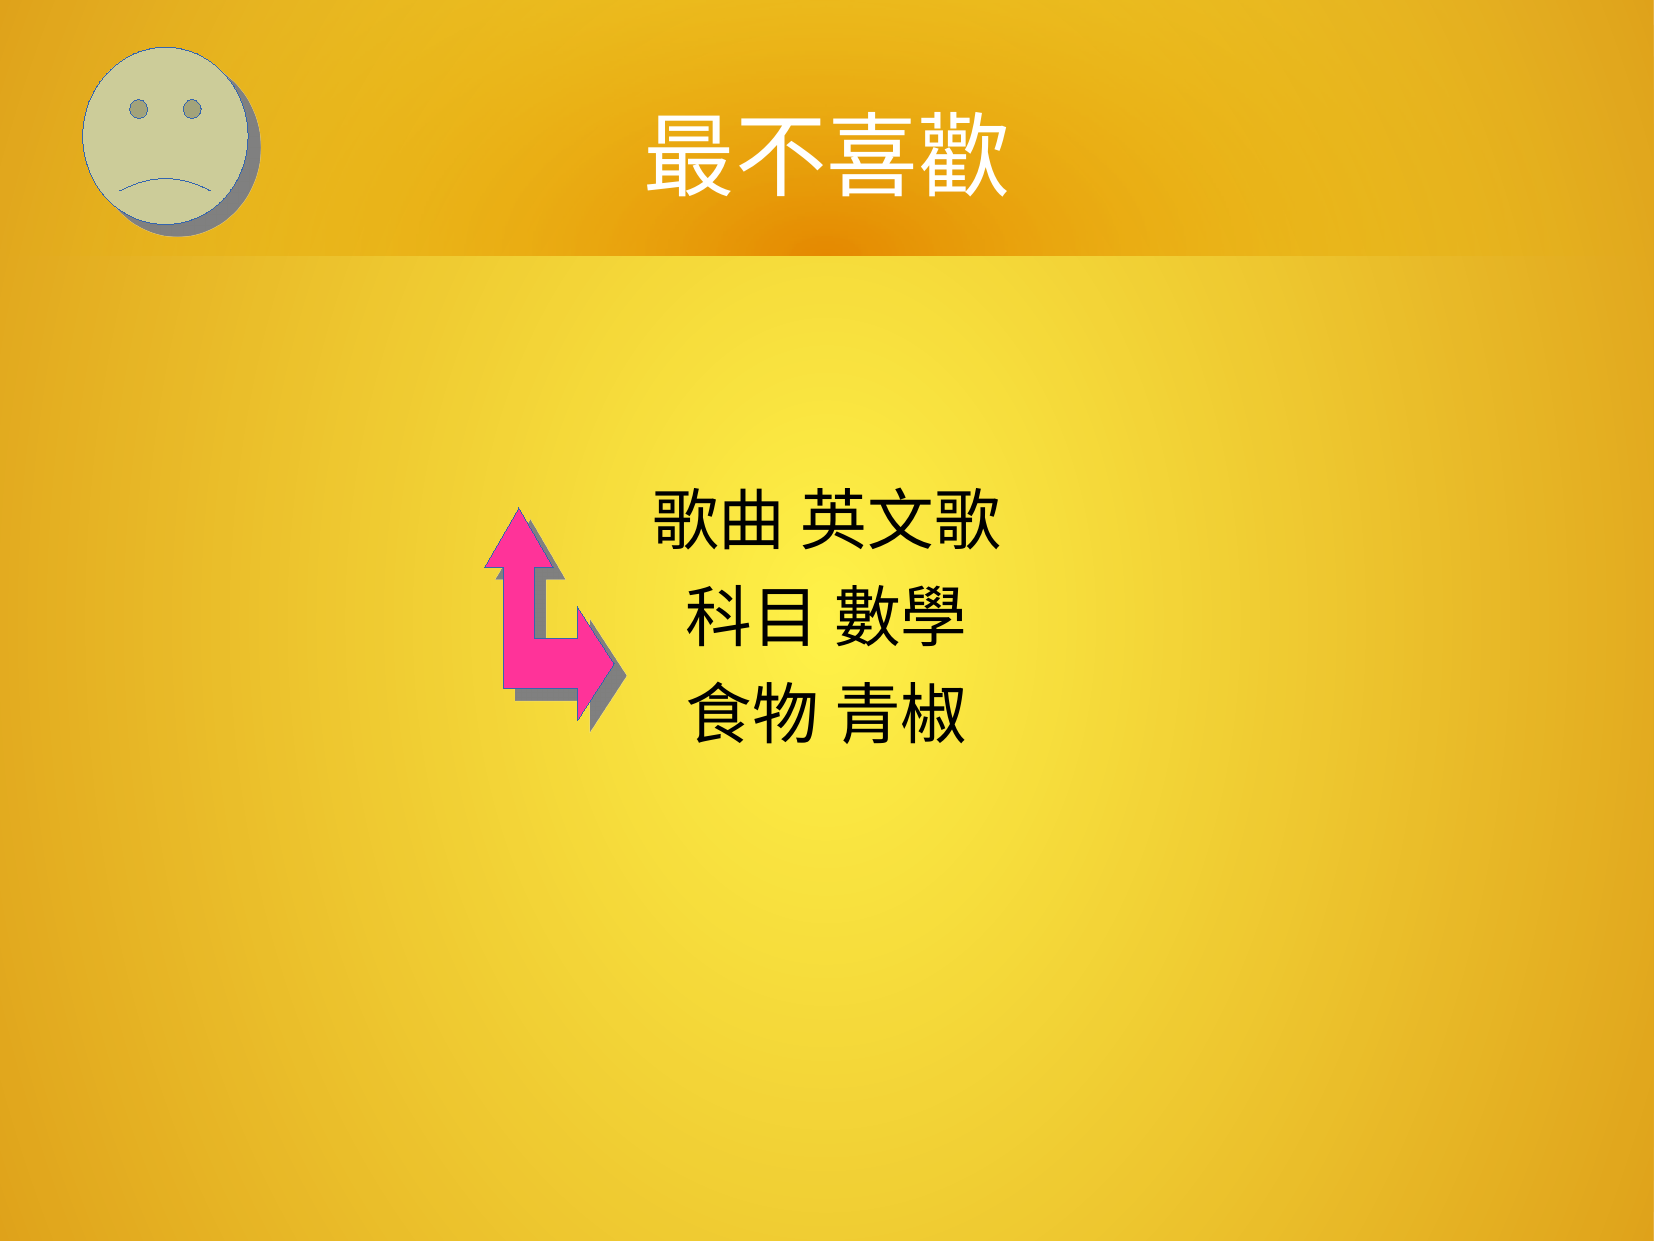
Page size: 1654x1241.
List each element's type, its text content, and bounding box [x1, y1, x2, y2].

text_box [484, 507, 615, 721]
title 最不喜歡 [82, 47, 1571, 252]
text_box [82, 47, 249, 225]
title 最不喜歡 [82, 47, 154, 128]
subtitle 歌曲 英文歌 科目 數學 食物 青椒 [82, 290, 1571, 1010]
